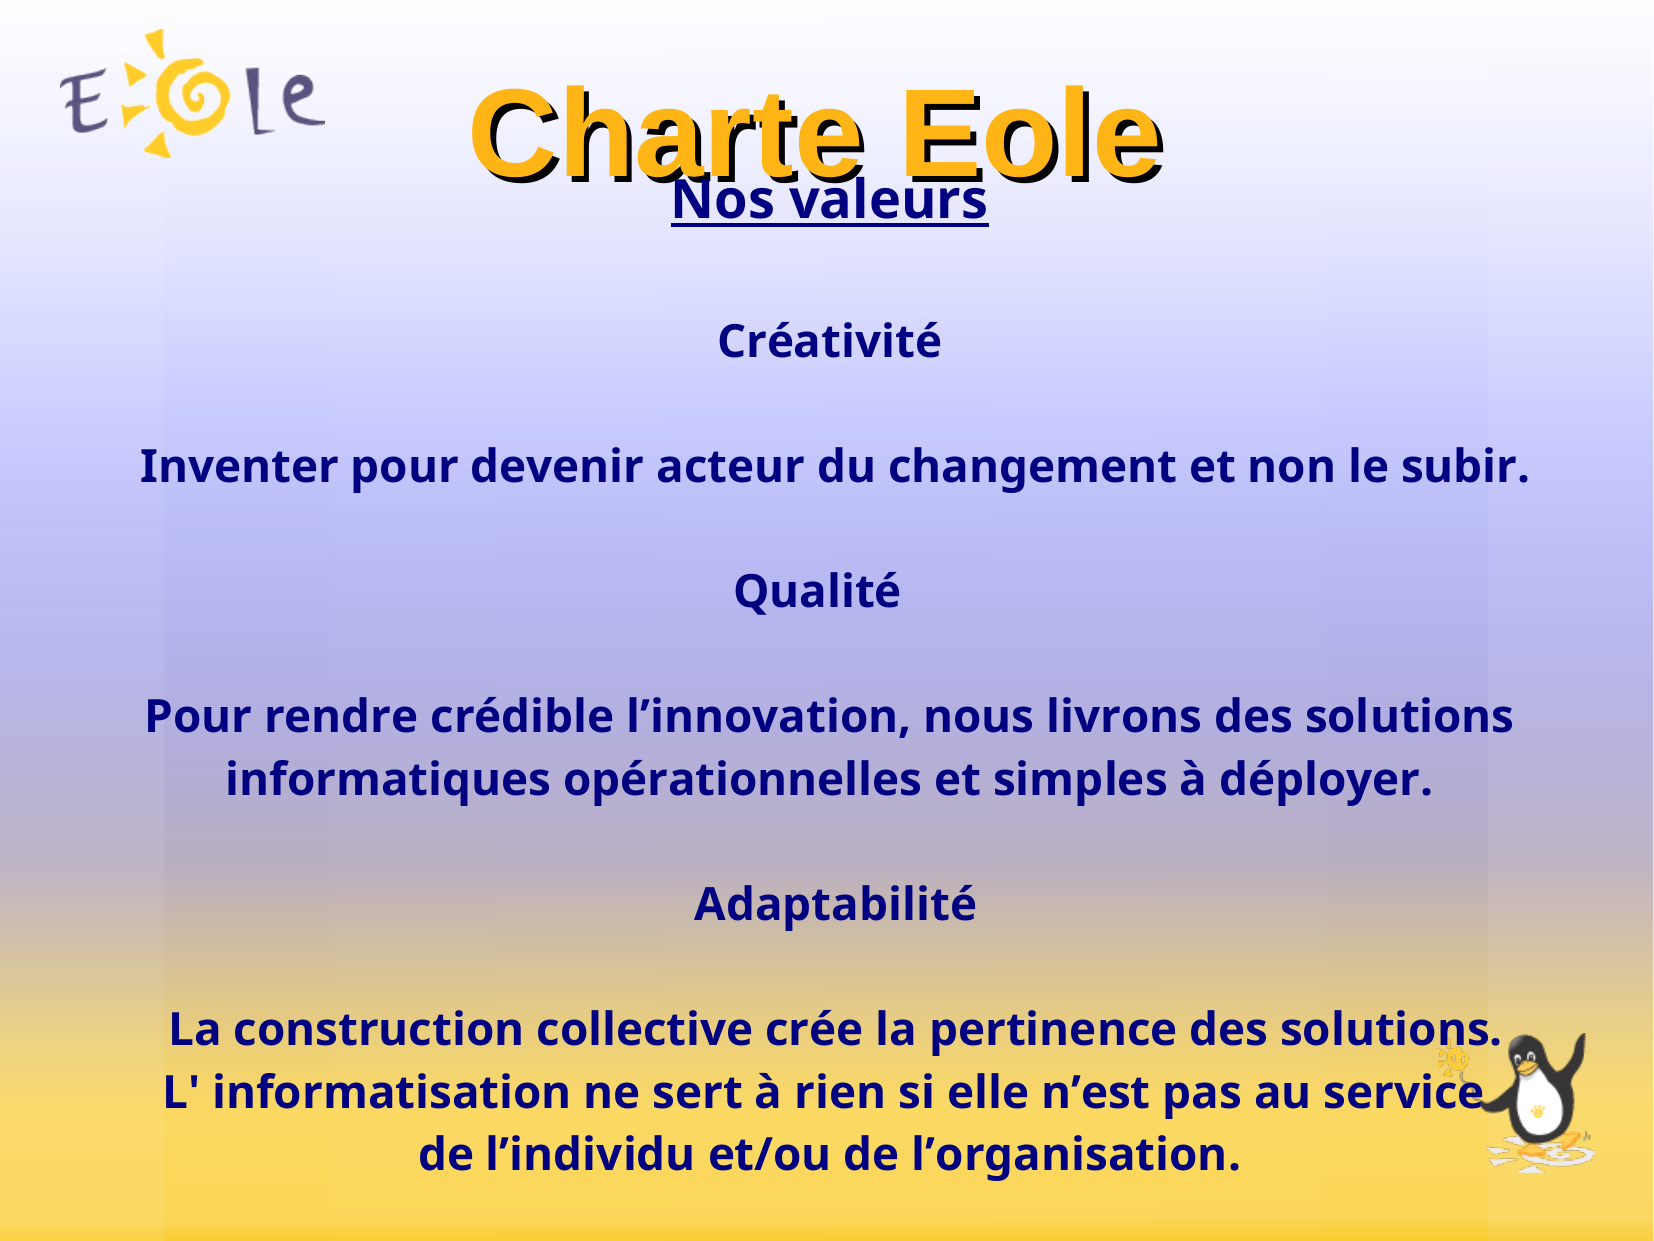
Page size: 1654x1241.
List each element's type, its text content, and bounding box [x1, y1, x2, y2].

subtitle Nos valeurs Créativité Inventer pour devenir acteur du changement et non le subir. Qualité Pour rendre crédible l’innovation, nous livrons des solutions informatiques opérationnelles et simples à déployer. Adaptabilité La construction collective crée la pertinence des solutions. L' informatisation ne sert à rien si elle n’est pas au service de l’individu et/ou de l’organisation. [35, 168, 1625, 1239]
picture [0, 0, 1654, 1241]
title Charte Eole [88, 29, 1577, 168]
